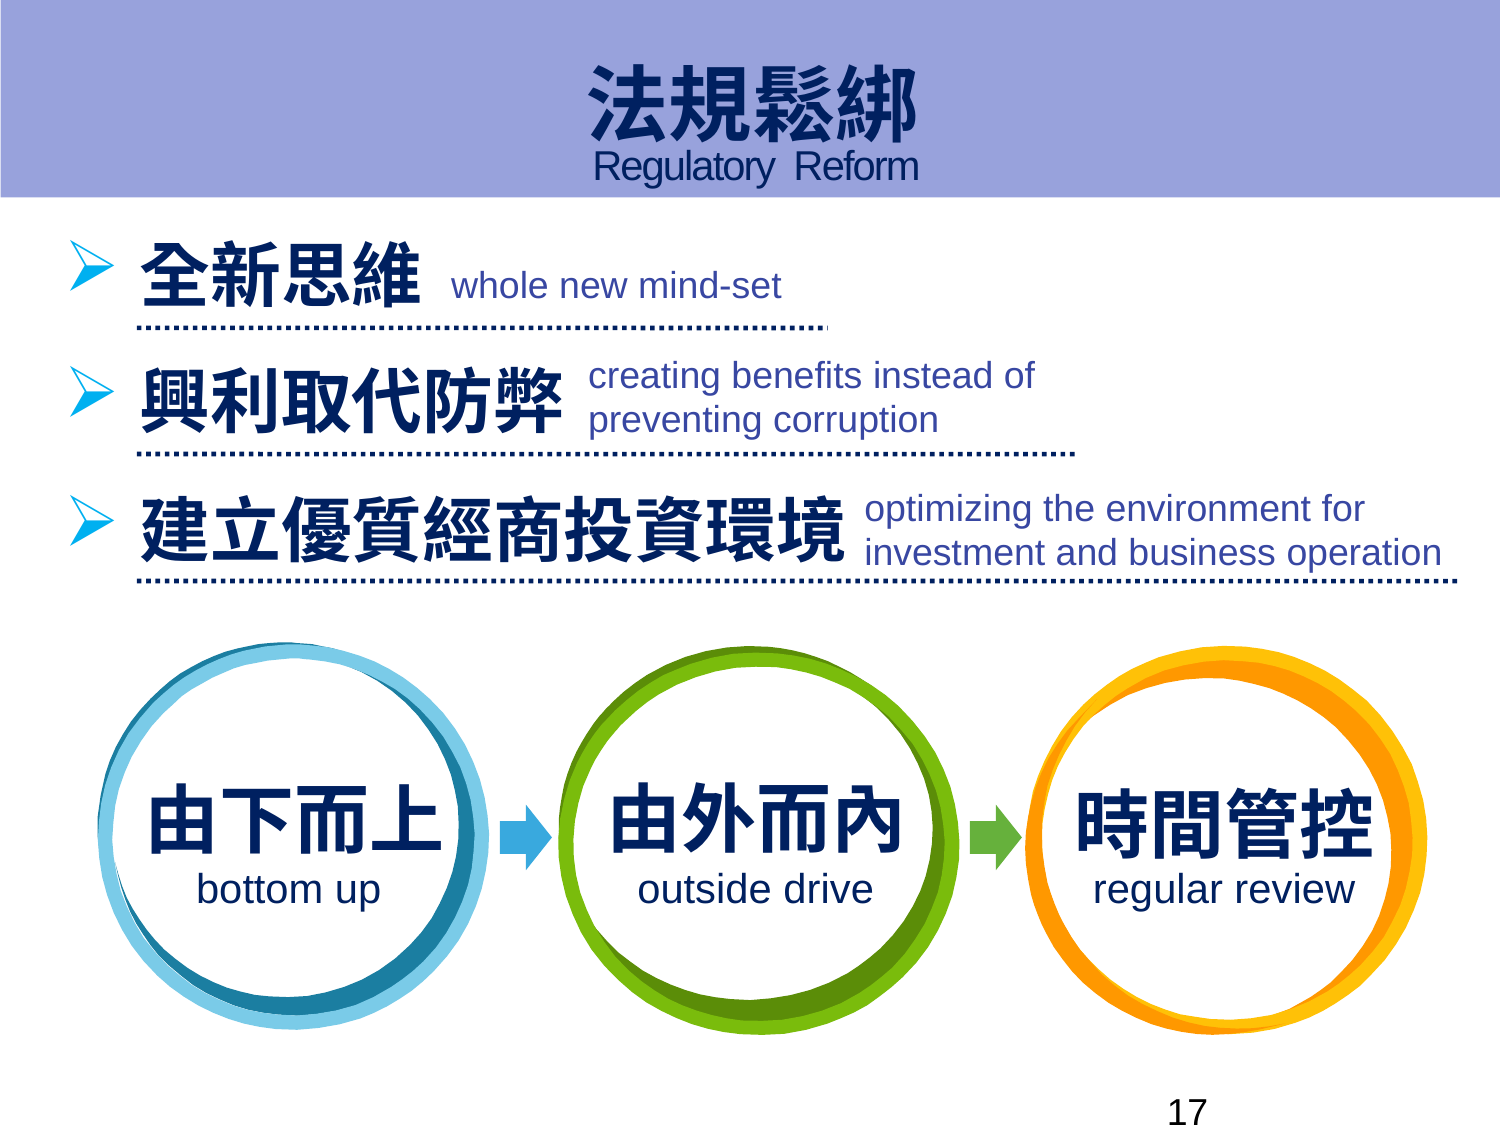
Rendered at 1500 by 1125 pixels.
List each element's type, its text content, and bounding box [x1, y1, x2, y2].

text_box creating benefits instead of preventing corruption [573, 345, 1063, 448]
text_box [0, 0, 1500, 198]
text_box 法規鬆綁 [901, 77, 907, 123]
text_box regular review [1031, 860, 1417, 914]
text_box outside drive [573, 860, 938, 913]
text_box 法規鬆綁 [717, 115, 726, 131]
text_box 由外而內 [582, 753, 930, 860]
text_box 全新思維 [49, 227, 461, 331]
text_box [499, 804, 552, 871]
text_box optimizing the environment for investment and business operation [849, 477, 1461, 581]
text_box [969, 804, 1022, 871]
text_box 法規鬆綁 [77, 45, 1428, 143]
text_box bottom up [141, 855, 436, 918]
text_box 由下而上 [114, 755, 474, 880]
text_box [1037, 914, 1413, 1035]
text_box Regulatory Reform [577, 131, 936, 197]
text_box 建立優質經商投資環境 [49, 473, 880, 595]
text_box [1025, 769, 1041, 895]
text_box [1045, 645, 1428, 902]
text_box 時間管控 [1041, 758, 1408, 860]
text_box whole new mind-set [436, 255, 805, 314]
text_box 興利取代防弊 [49, 340, 656, 469]
text_box 法規鬆綁 [716, 76, 735, 81]
text_box [97, 642, 490, 1030]
text_box 法規鬆綁 [716, 89, 735, 94]
text_box [558, 646, 960, 1035]
